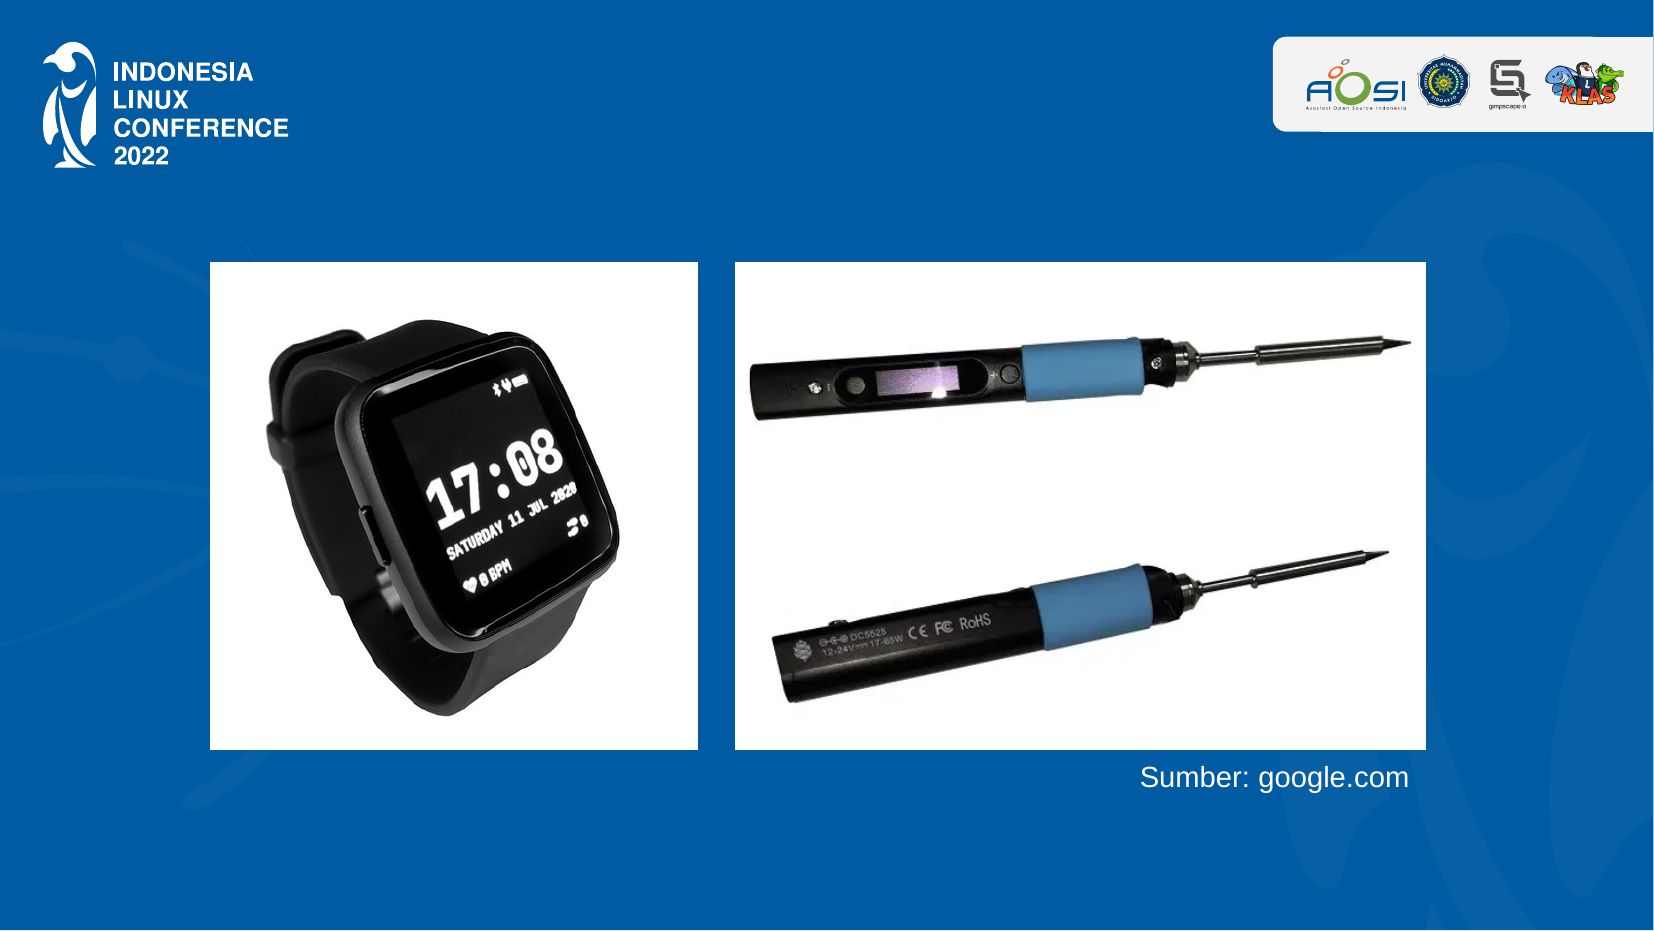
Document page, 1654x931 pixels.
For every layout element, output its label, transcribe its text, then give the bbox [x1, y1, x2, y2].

picture [210, 262, 698, 751]
picture [735, 262, 1426, 751]
picture [1417, 54, 1471, 108]
picture [1545, 62, 1624, 105]
text_box Sumber: google.com [1125, 753, 1425, 802]
